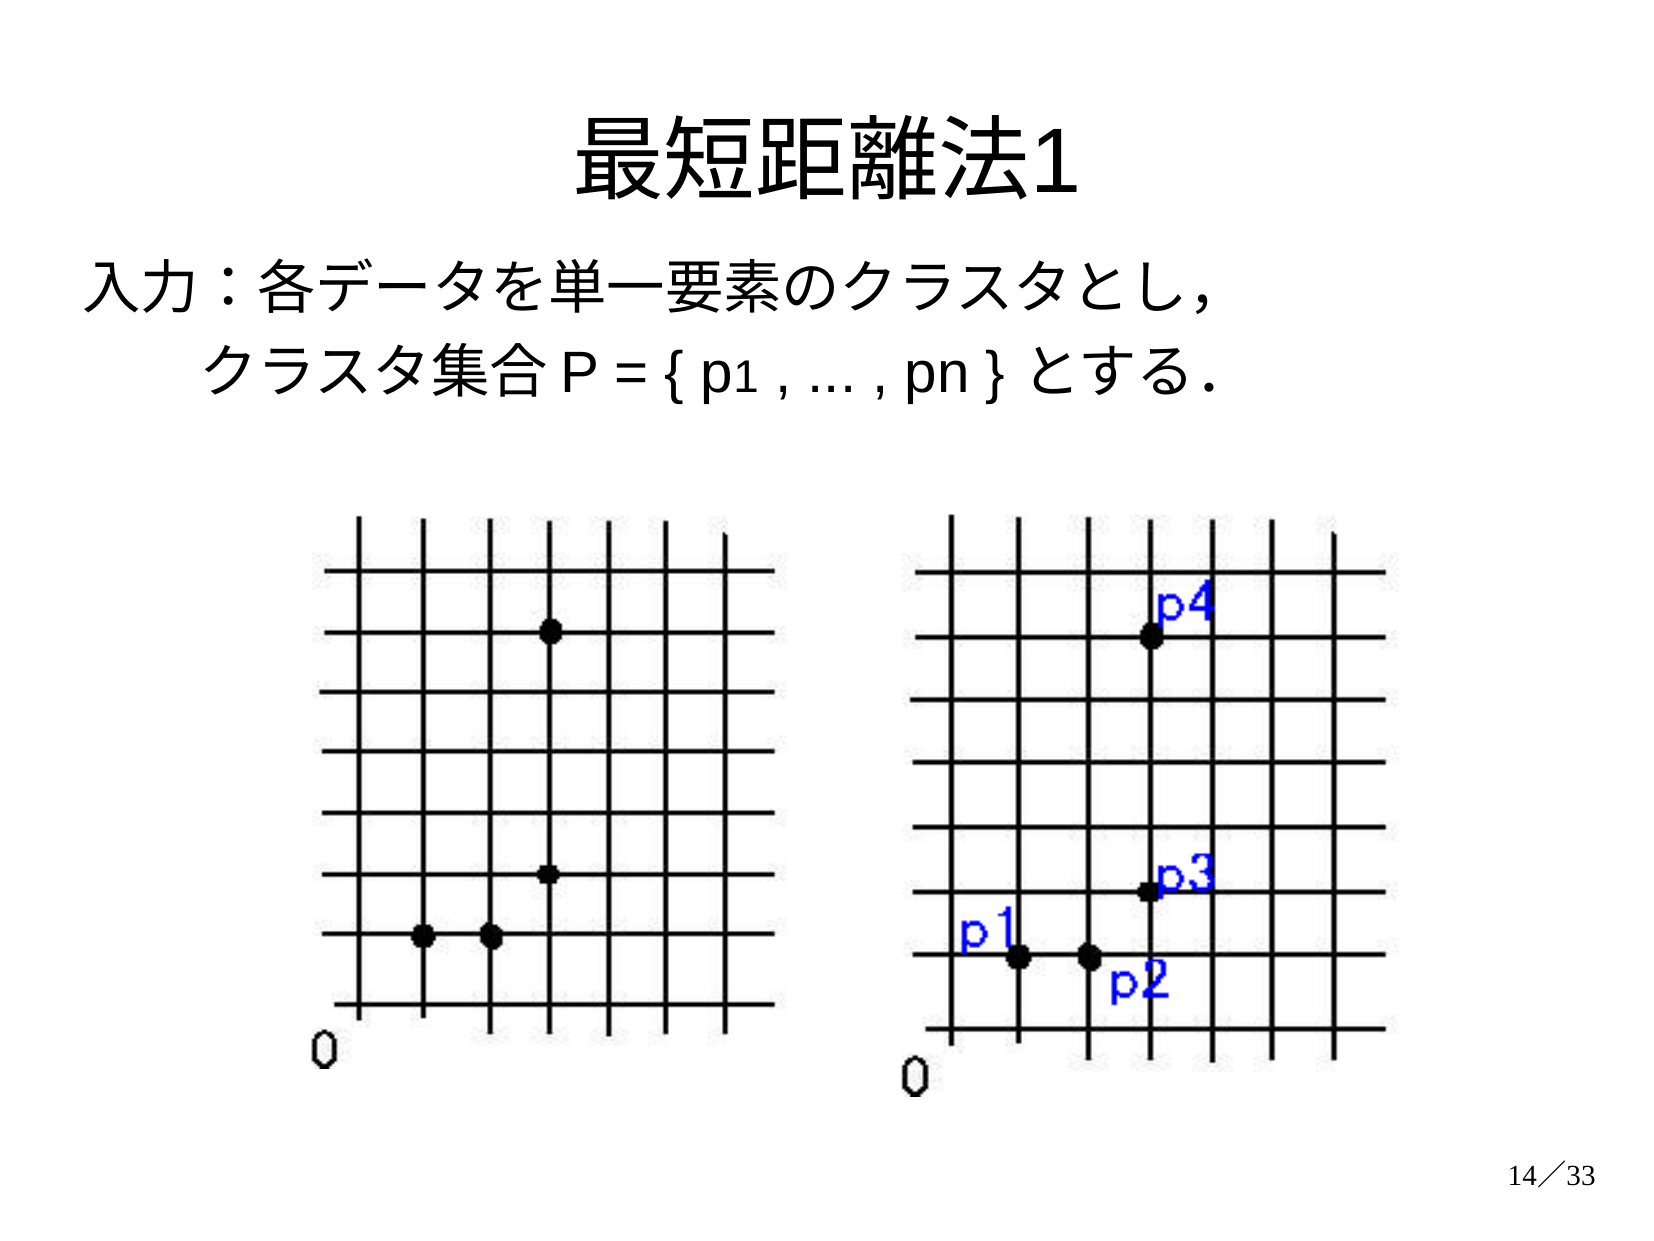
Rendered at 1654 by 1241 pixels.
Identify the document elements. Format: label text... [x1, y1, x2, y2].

picture [885, 501, 1477, 1097]
picture [293, 501, 857, 1069]
subtitle 入力：各データを単一要素のクラスタとし， クラスタ集合 P = { p1 , ... , pn } とする． [82, 257, 1571, 443]
title 最短距離法1 [82, 49, 1571, 257]
